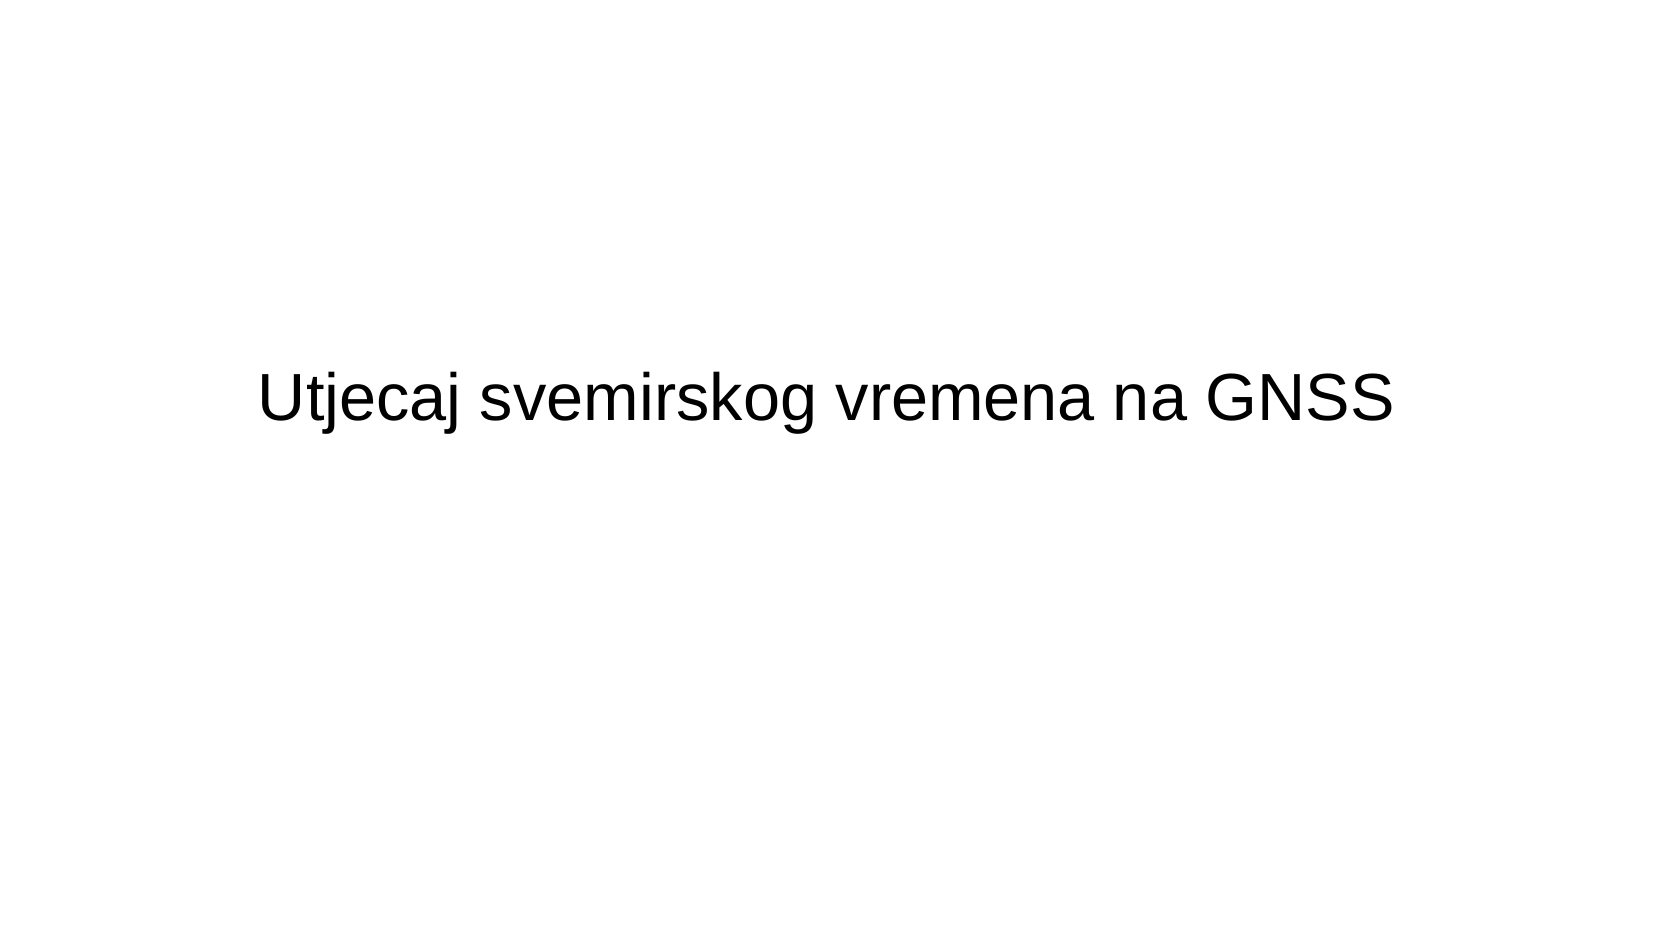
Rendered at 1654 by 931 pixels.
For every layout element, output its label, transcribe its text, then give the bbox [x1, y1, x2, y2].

subtitle Utjecaj svemirskog vremena na GNSS [82, 37, 1571, 757]
